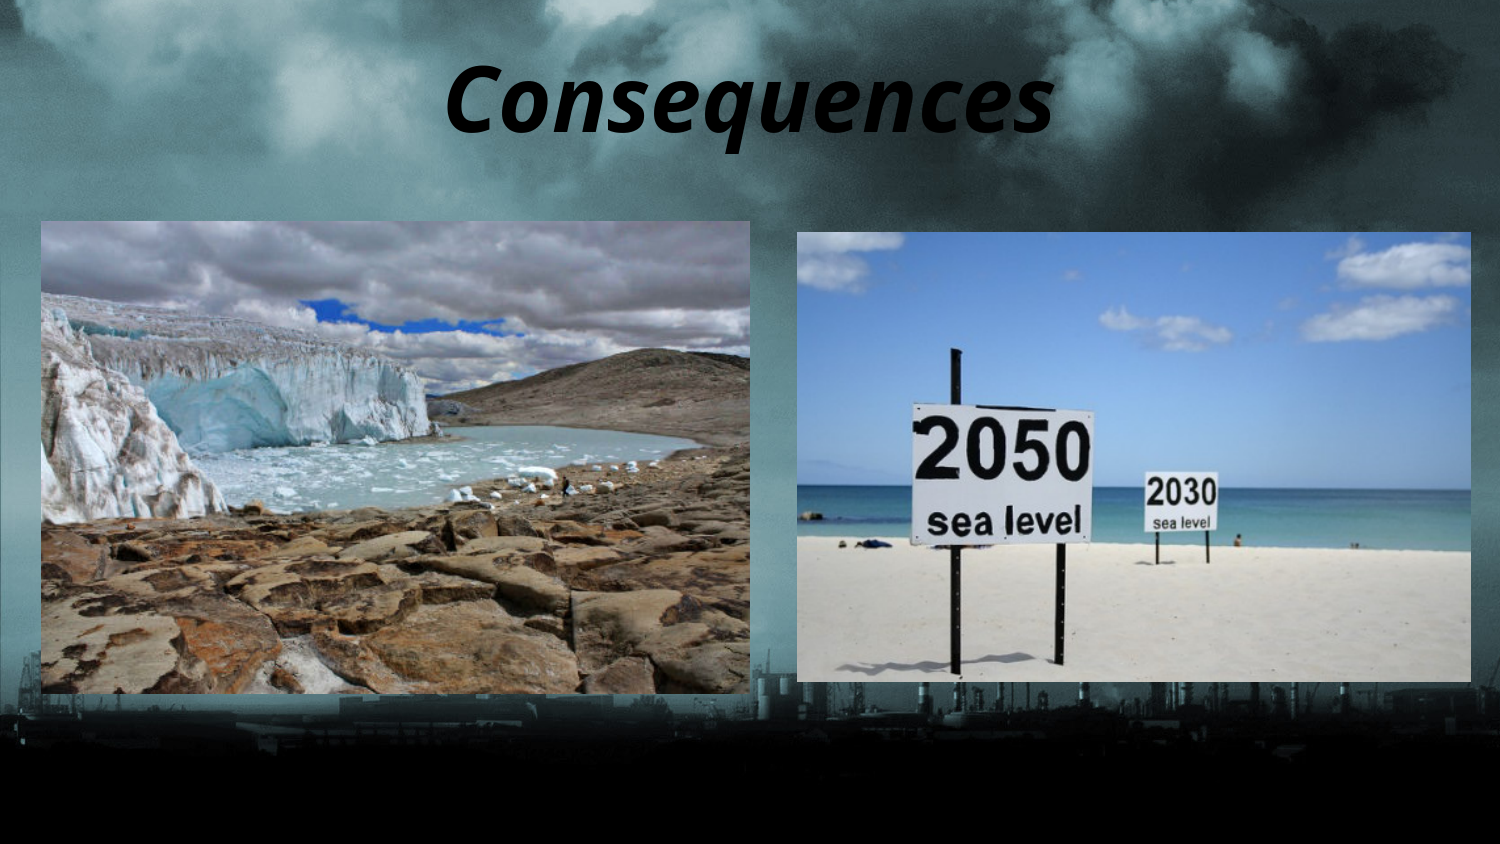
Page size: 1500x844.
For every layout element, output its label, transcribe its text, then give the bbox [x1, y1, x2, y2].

picture [0, 0, 1500, 844]
title Consequences [75, 33, 1425, 175]
